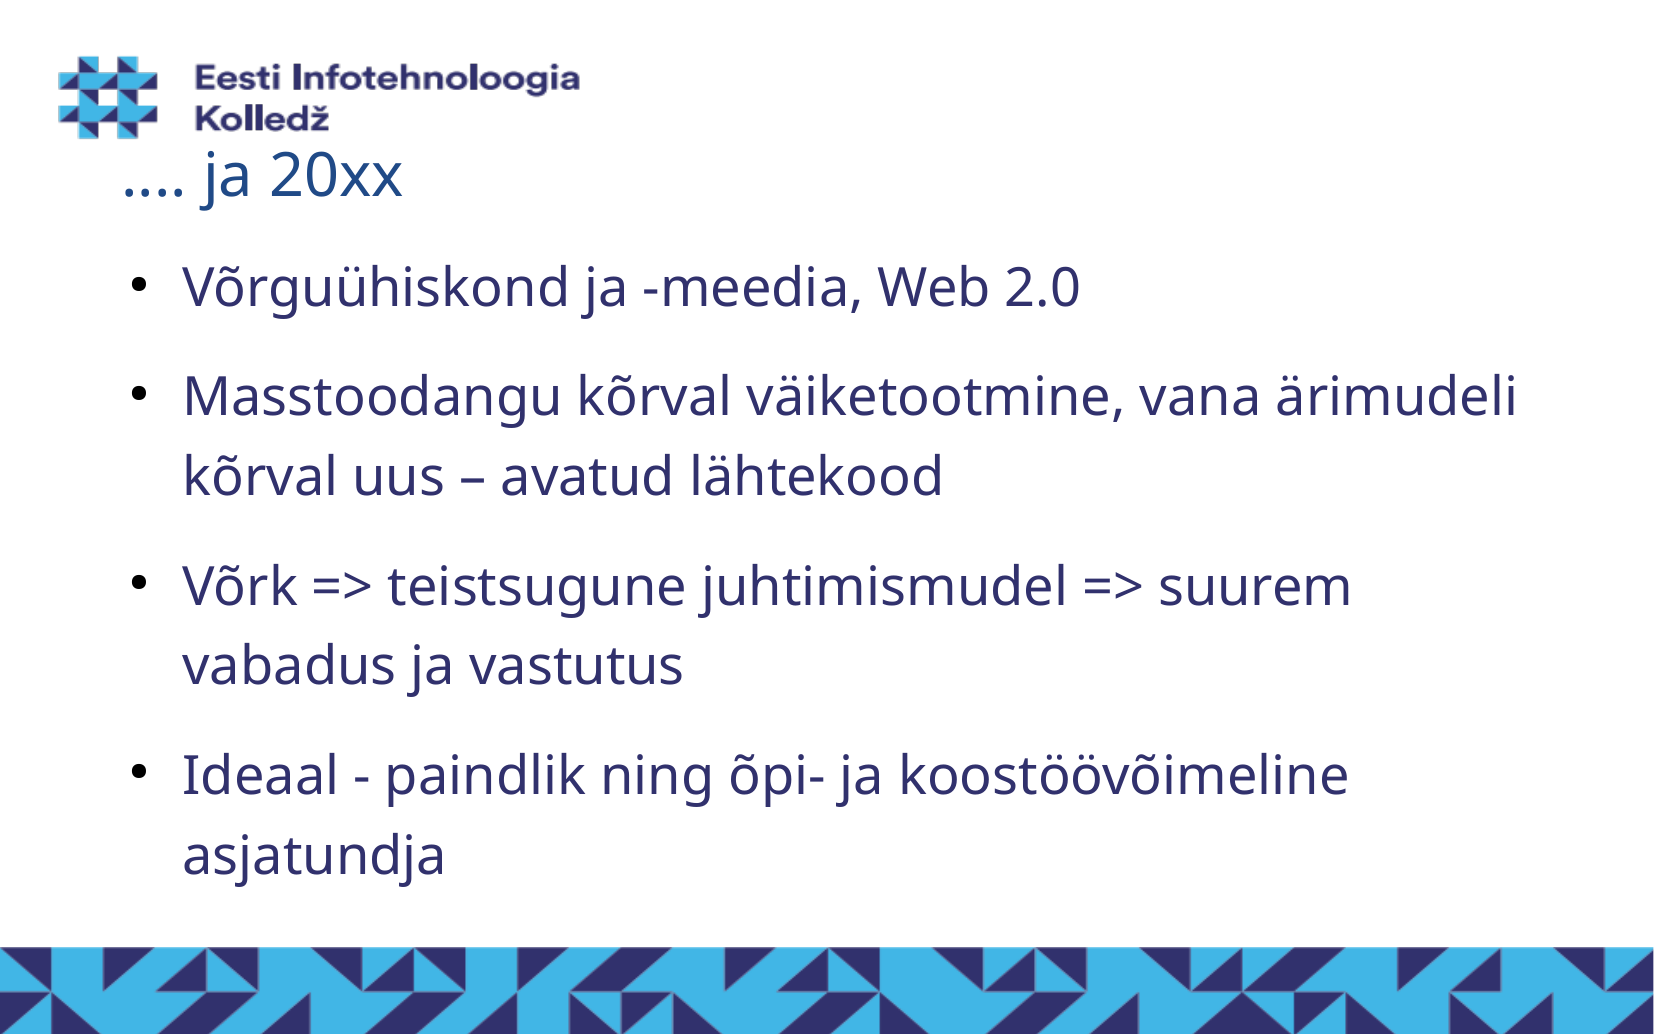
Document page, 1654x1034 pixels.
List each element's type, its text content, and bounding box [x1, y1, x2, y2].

title .... ja 20xx [121, 85, 1534, 259]
list Võrguühiskond ja -meedia, Web 2.0 Masstoodangu kõrval väiketootmine, vana ärimudeli kõrval uus – avatud lähtekood Võrk => teistsugune juhtimismudel => suurem vabadus ja vastutus Ideaal - paindlik ning õpi- ja koostöövõimeline asjatundja [111, 247, 1524, 905]
